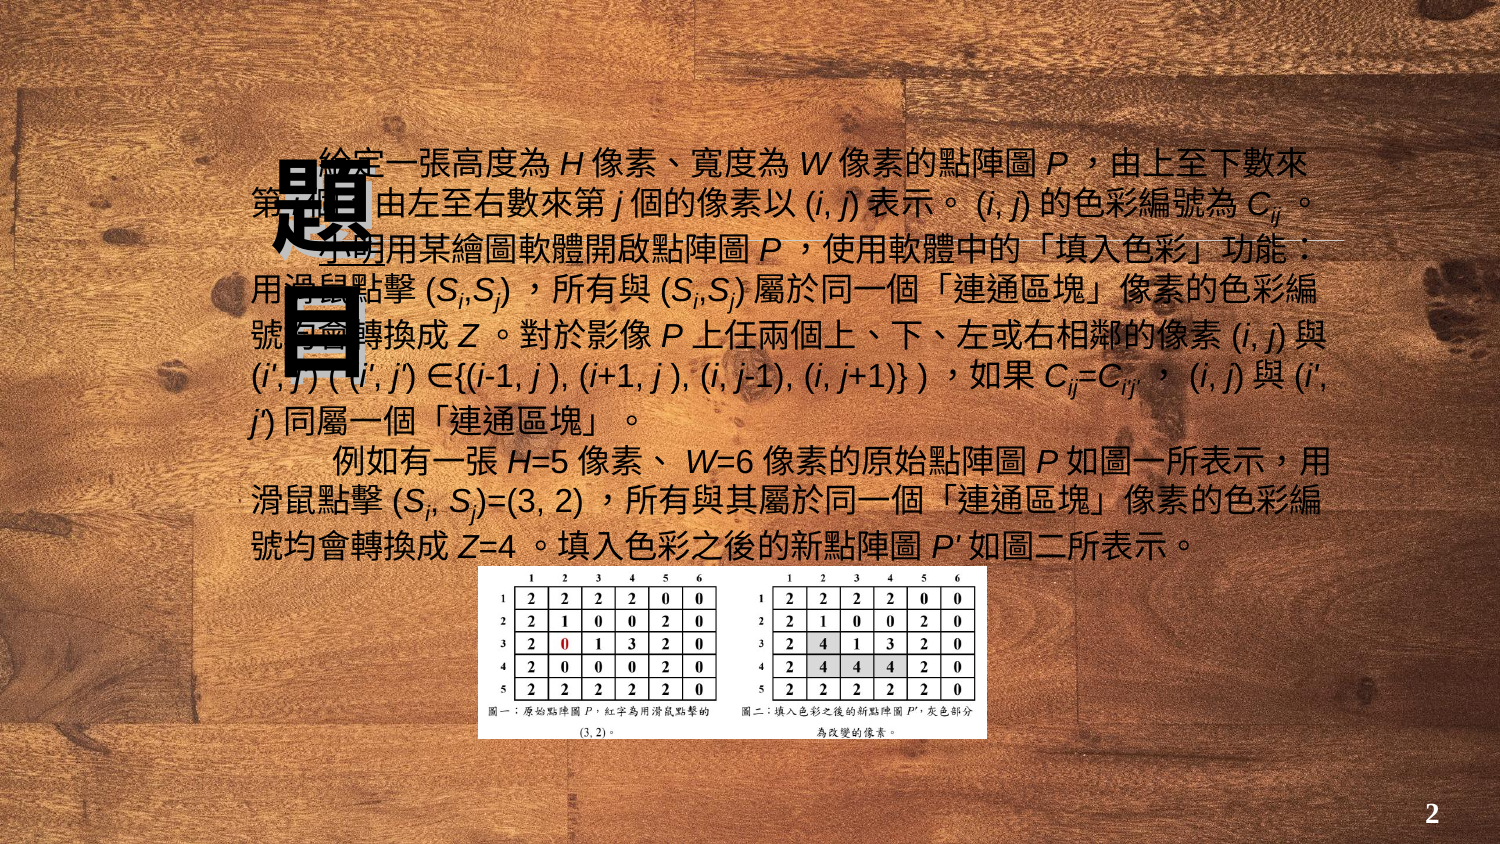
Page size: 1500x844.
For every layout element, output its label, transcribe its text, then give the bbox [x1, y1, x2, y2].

picture [478, 566, 987, 739]
text_box 給定一張高度為H像素、寬度為W像素的點陣圖P，由上至下數來第i個、由左至右數來第j個的像素以(i, j)表示。(i, j)的色彩編號為Cij。 小明用某繪圖軟體開啟點陣圖P，使用軟體中的「填入色彩」功能：用滑鼠點擊(Si,Sj)，所有與(Si,Sj)屬於同一個「連通區塊」像素的色彩編號均會轉換成Z。對於影像P上任兩個上、下、左或右相鄰的像素(i, j)與(i', j') ( (i', j') ∈{(i-1, j ), (i+1, j ), (i, j-1), (i, j+1)} )，如果Cij=Ci'j'，(i, j)與(i', j')同屬一個「連通區塊」。 例如有一張H=5像素、W=6像素的原始點陣圖P如圖一所表示，用滑鼠點擊(Si, Sj)=(3, 2)，所有與其屬於同一個「連通區塊」像素的色彩編號均會轉換成Z=4。填入色彩之後的新點陣圖P'如圖二所表示。 [235, 134, 1351, 630]
title 題 目 [28, 306, 210, 552]
slide_number 2 [1410, 779, 1500, 844]
